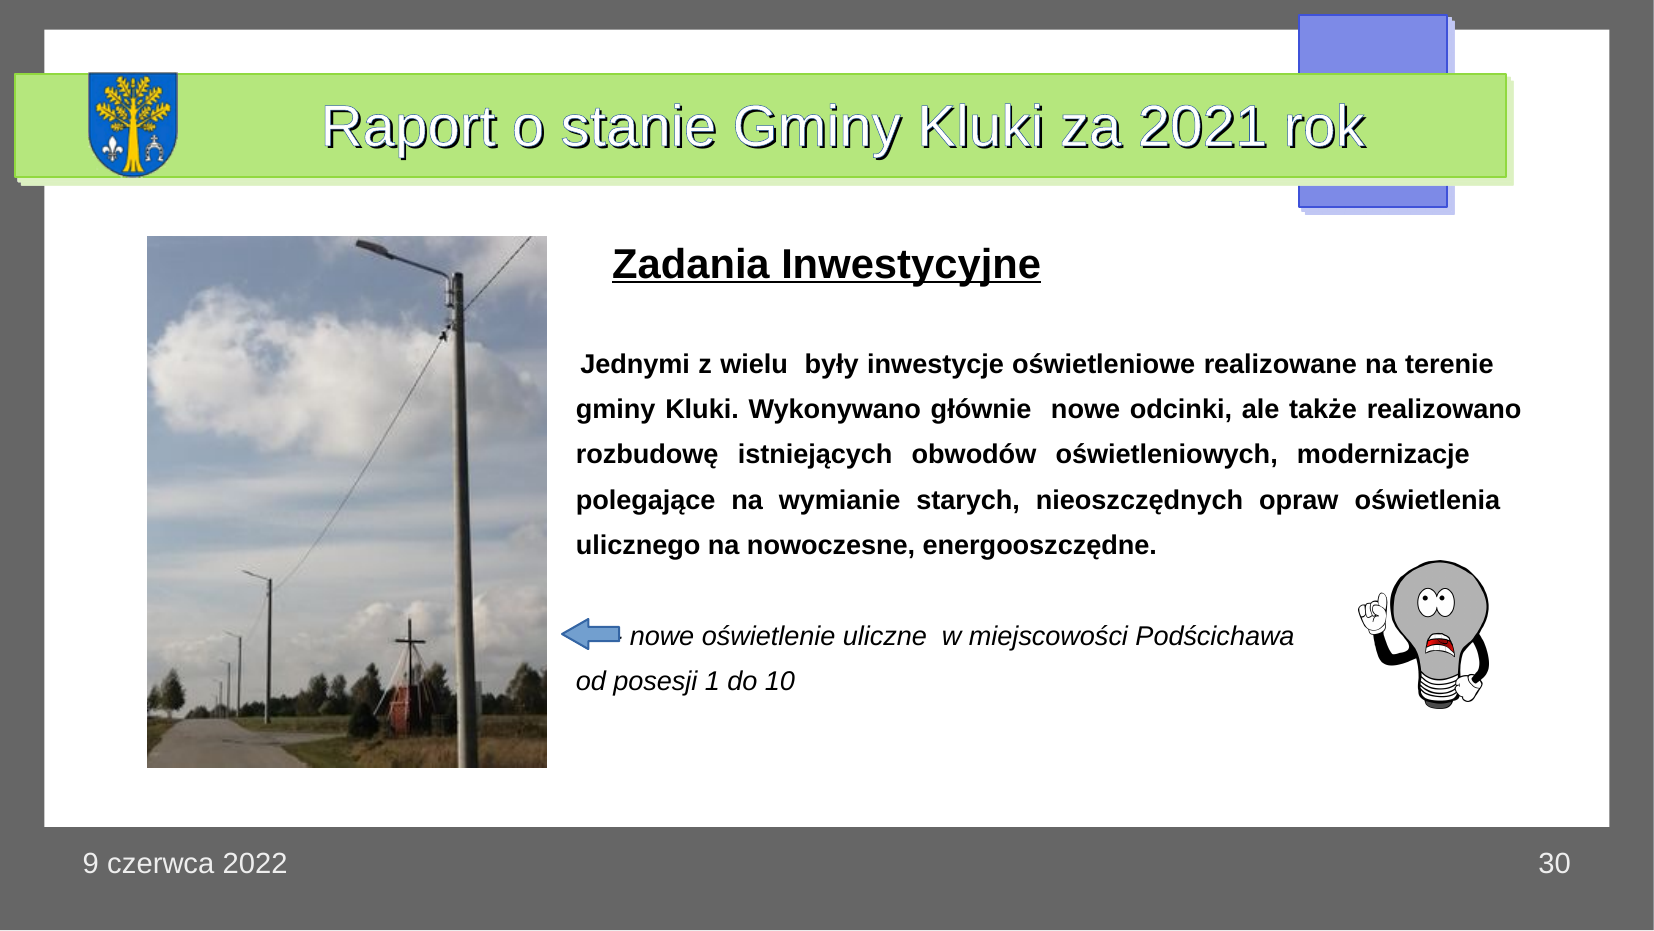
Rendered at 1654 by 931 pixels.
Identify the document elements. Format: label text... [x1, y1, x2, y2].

title Raport o stanie Gminy Kluki za 2021 rok [206, 73, 1625, 178]
picture [147, 236, 547, 768]
text_box Zadania Inwestycyjne Jednymi z wielu były inwestycje oświetleniowe realizowane na terenie gminy Kluki. Wykonywano głównie nowe odcinki, ale także realizowano rozbudowę istniejących obwodów oświetleniowych, modernizacje polegające na wymianie starych, nieoszczędnych opraw oświetlenia ulicznego na nowoczesne, energooszczędne. - nowe oświetlenie uliczne w miejscowości Podścichawa od posesji 1 do 10 [118, 206, 1536, 798]
picture [561, 618, 621, 650]
picture [88, 72, 178, 178]
picture [1358, 560, 1489, 709]
